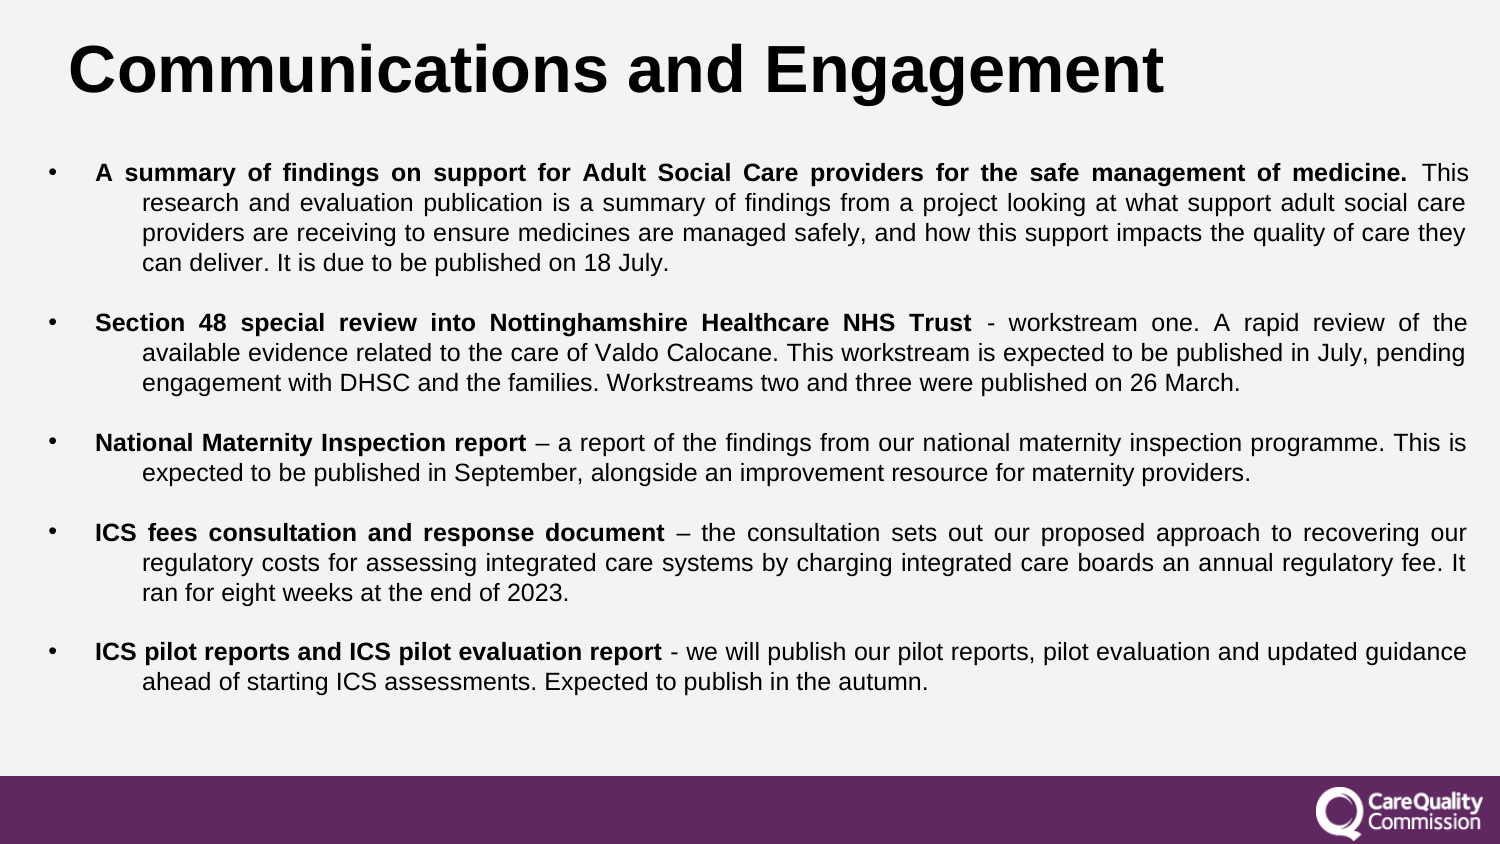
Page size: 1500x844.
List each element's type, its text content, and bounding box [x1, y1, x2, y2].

title Communications and Engagement [53, 18, 1404, 149]
text_box A summary of findings on support for Adult Social Care providers for the safe management of medicine. This research and evaluation publication is a summary of findings from a project looking at what support adult social care providers are receiving to ensure medicines are managed safely, and how this support impacts the quality of care they can deliver. It is due to be published on 18 July. Section 48 special review into Nottinghamshire Healthcare NHS Trust - workstream one. A rapid review of the available evidence related to the care of Valdo Calocane. This workstream is expected to be published in July, pending engagement with DHSC and the families. Workstreams two and three were published on 26 March. National Maternity Inspection report – a report of the findings from our national maternity inspection programme. This is expected to be published in September, alongside an improvement resource for maternity providers. ICS fees consultation and response document – the consultation sets out our proposed approach to recovering our regulatory costs for assessing integrated care systems by charging integrated care boards an annual regulatory fee. It ran for eight weeks at the end of 2023. ICS pilot reports and ICS pilot evaluation report - we will publish our pilot reports, pilot evaluation and updated guidance ahead of starting ICS assessments. Expected to publish in the autumn. [33, 149, 1484, 746]
